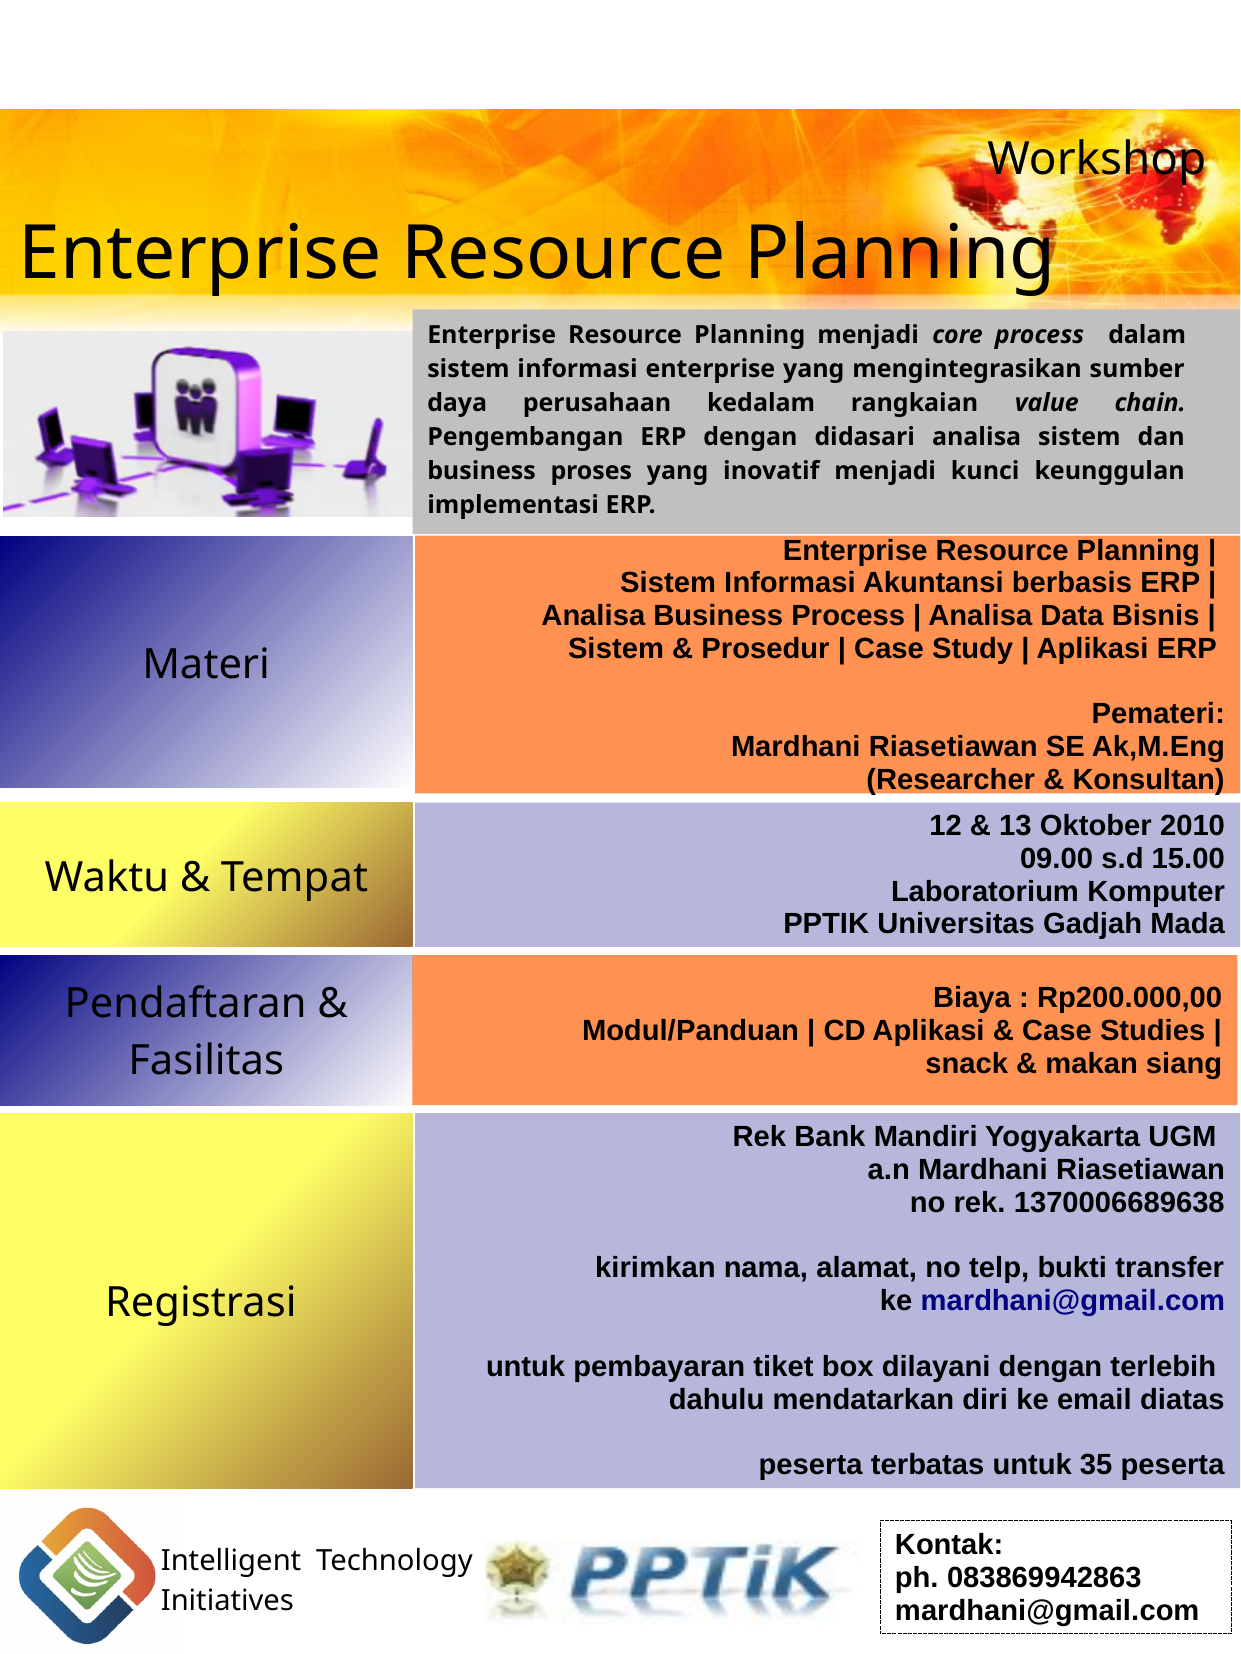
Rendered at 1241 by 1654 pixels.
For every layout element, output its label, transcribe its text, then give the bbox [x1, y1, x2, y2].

picture [0, 1499, 182, 1654]
text_box Intelligent Technology Initiatives [146, 1531, 551, 1638]
text_box Waktu & Tempat [0, 802, 413, 947]
text_box Enterprise Resource Planning menjadi core process dalam sistem informasi enterprise yang mengintegrasikan sumber daya perusahaan kedalam rangkaian value chain. Pengembangan ERP dengan didasari analisa sistem dan business proses yang inovatif menjadi kunci keunggulan implementasi ERP. [412, 309, 1241, 535]
text_box Enterprise Resource Planning | Sistem Informasi Akuntansi berbasis ERP | Analisa Business Process | Analisa Data Bisnis | Sistem & Prosedur | Case Study | Aplikasi ERP Pemateri: Mardhani Riasetiawan SE Ak,M.Eng (Researcher & Konsultan) [415, 535, 1241, 794]
text_box Enterprise Resource Planning [4, 191, 1205, 323]
text_box Pendaftaran & Fasilitas [0, 955, 412, 1106]
text_box Kontak: ph. 083869942863 mardhani@gmail.com [880, 1520, 1232, 1634]
text_box Registrasi [0, 1113, 413, 1489]
text_box Materi [0, 536, 413, 788]
picture [485, 1540, 861, 1654]
text_box Rek Bank Mandiri Yogyakarta UGM a.n Mardhani Riasetiawan no rek. 1370006689638 kirimkan nama, alamat, no telp, bukti transfer ke mardhani@gmail.com untuk pembayaran tiket box dilayani dengan terlebih dahulu mendatarkan diri ke email diatas peserta terbatas untuk 35 peserta [415, 1113, 1241, 1489]
text_box 12 & 13 Oktober 2010 09.00 s.d 15.00 Laboratorium Komputer PPTIK Universitas Gadjah Mada [415, 802, 1241, 947]
text_box Workshop [27, 55, 1228, 127]
text_box Biaya : Rp200.000,00 Modul/Panduan | CD Aplikasi & Case Studies | snack & makan siang [412, 955, 1238, 1106]
picture [0, 109, 1241, 1040]
